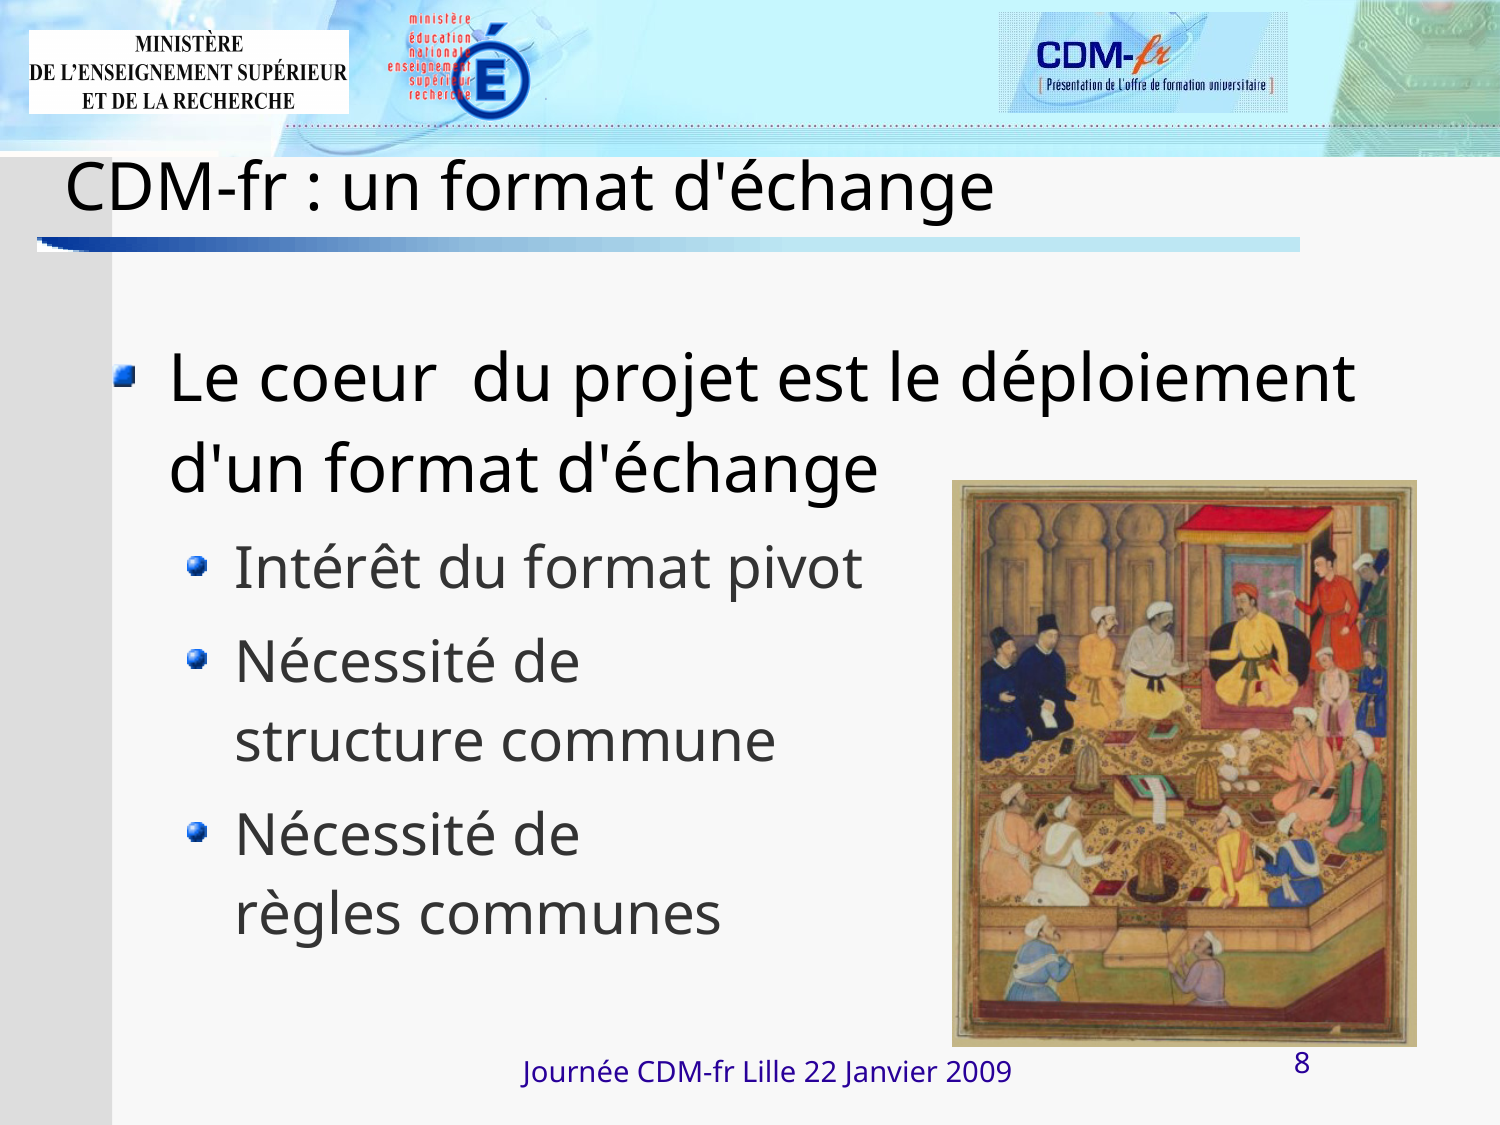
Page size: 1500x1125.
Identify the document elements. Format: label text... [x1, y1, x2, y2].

picture [952, 480, 1417, 1047]
picture [37, 237, 1300, 252]
title CDM-fr : un format d'échange [50, 137, 1463, 238]
list Le coeur du projet est le déploiement d'un format d'échange Intérêt du format pivot Nécessité de structure commune Nécessité de règles communes [112, 329, 1388, 989]
picture [0, 0, 1500, 157]
